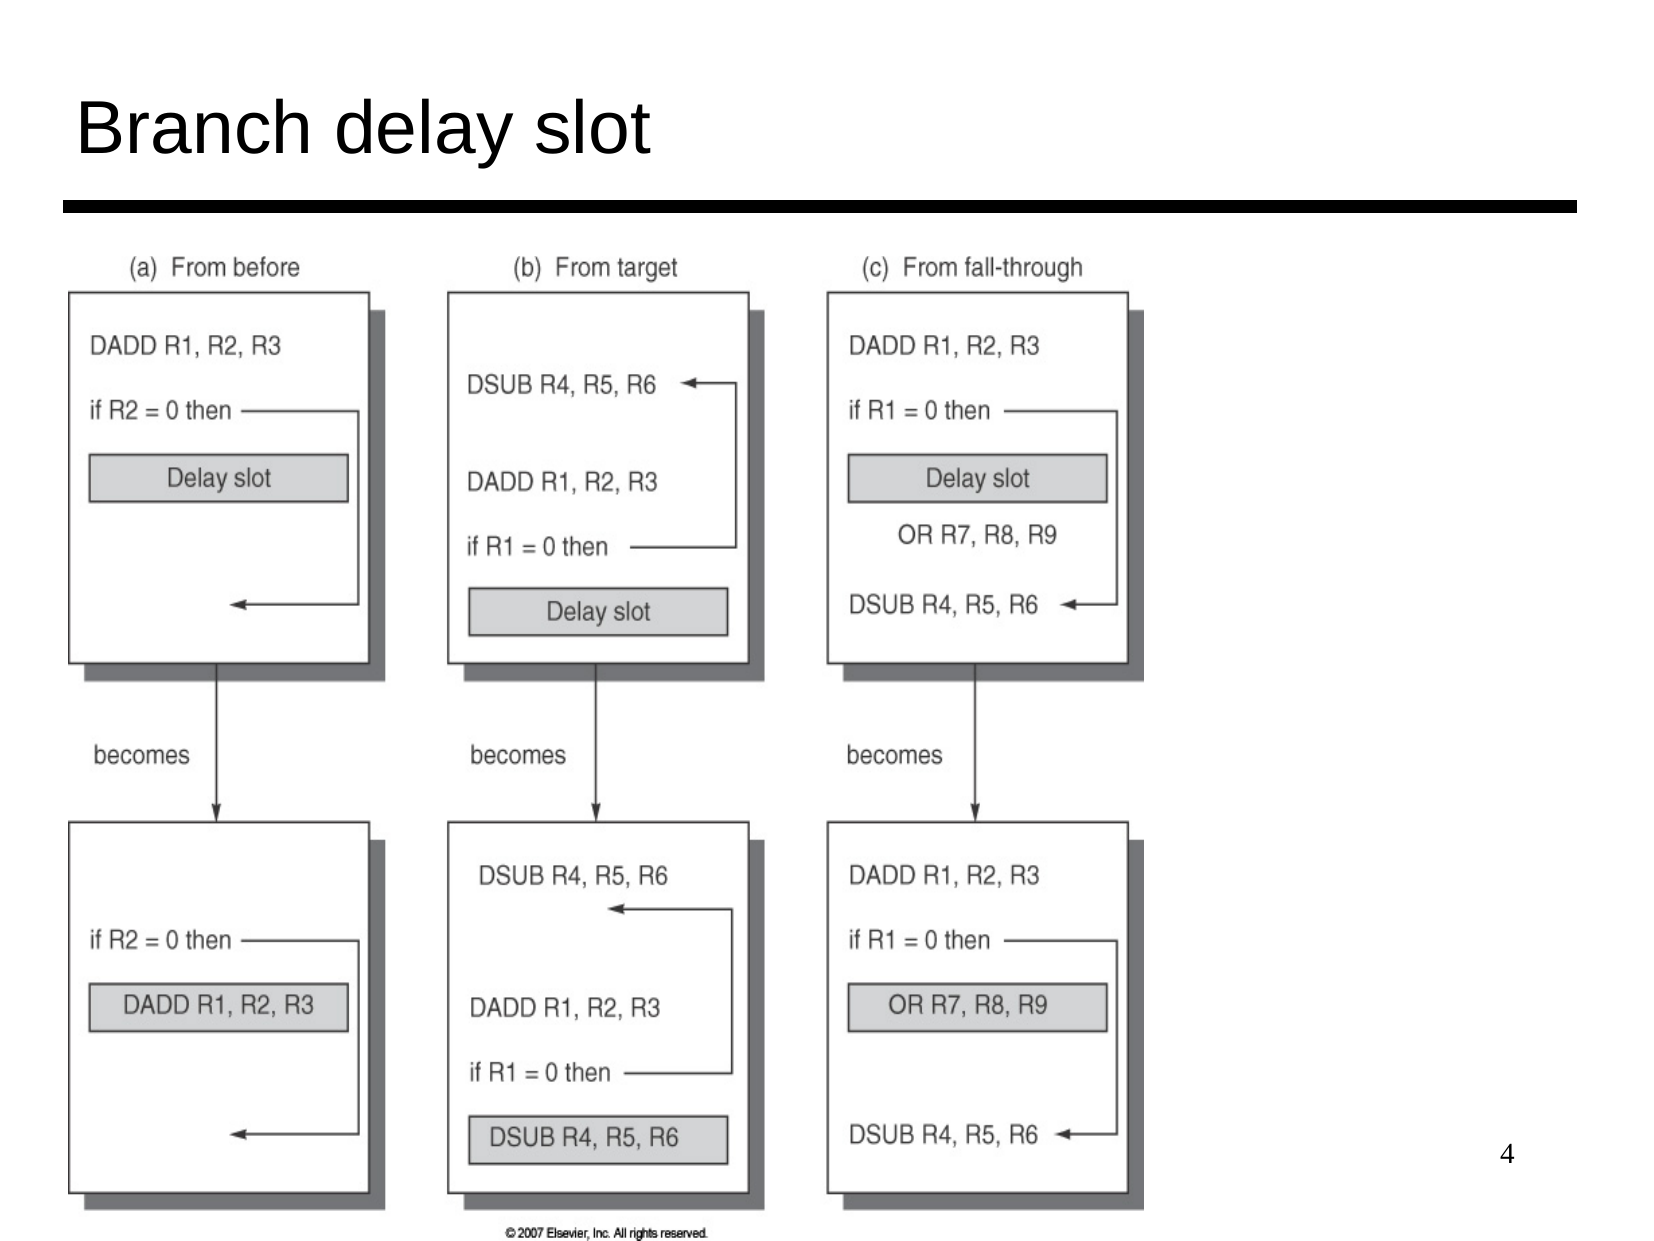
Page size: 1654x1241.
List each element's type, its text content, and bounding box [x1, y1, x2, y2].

text_box Branch delay slot [61, 71, 667, 177]
picture [68, 256, 1144, 1241]
text_box <number> [1184, 1129, 1530, 1213]
